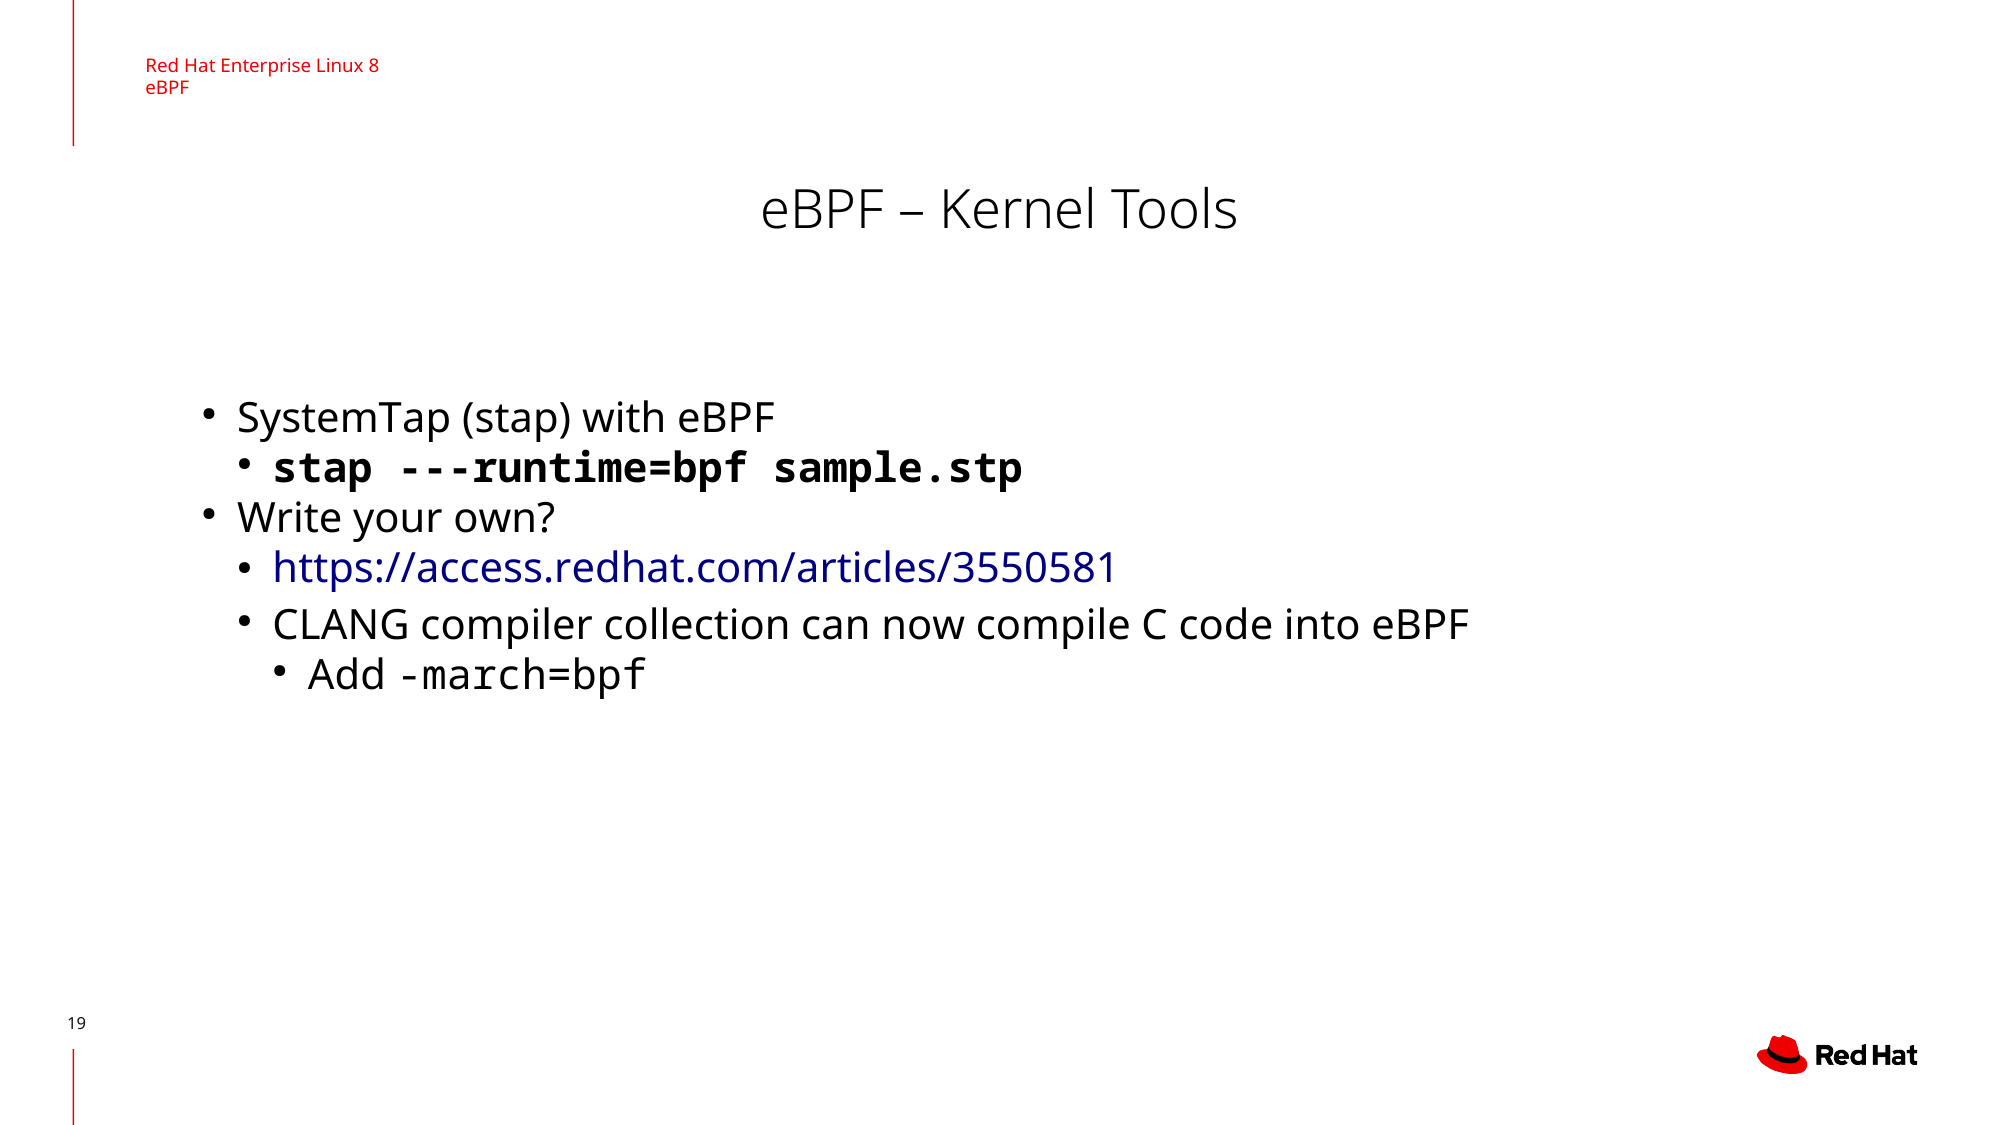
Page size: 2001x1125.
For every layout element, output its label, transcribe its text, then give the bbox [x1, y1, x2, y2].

text_box SystemTap (stap) with eBPF stap ---runtime=bpf sample.stp Write your own? https://access.redhat.com/articles/3550581 CLANG compiler collection can now compile C code into eBPF Add -march=bpf [186, 382, 1542, 981]
subtitle Red Hat Enterprise Linux 8 eBPF [73, 9, 918, 143]
picture [1757, 1035, 1918, 1074]
title eBPF – Kernel Tools [287, 155, 1713, 315]
